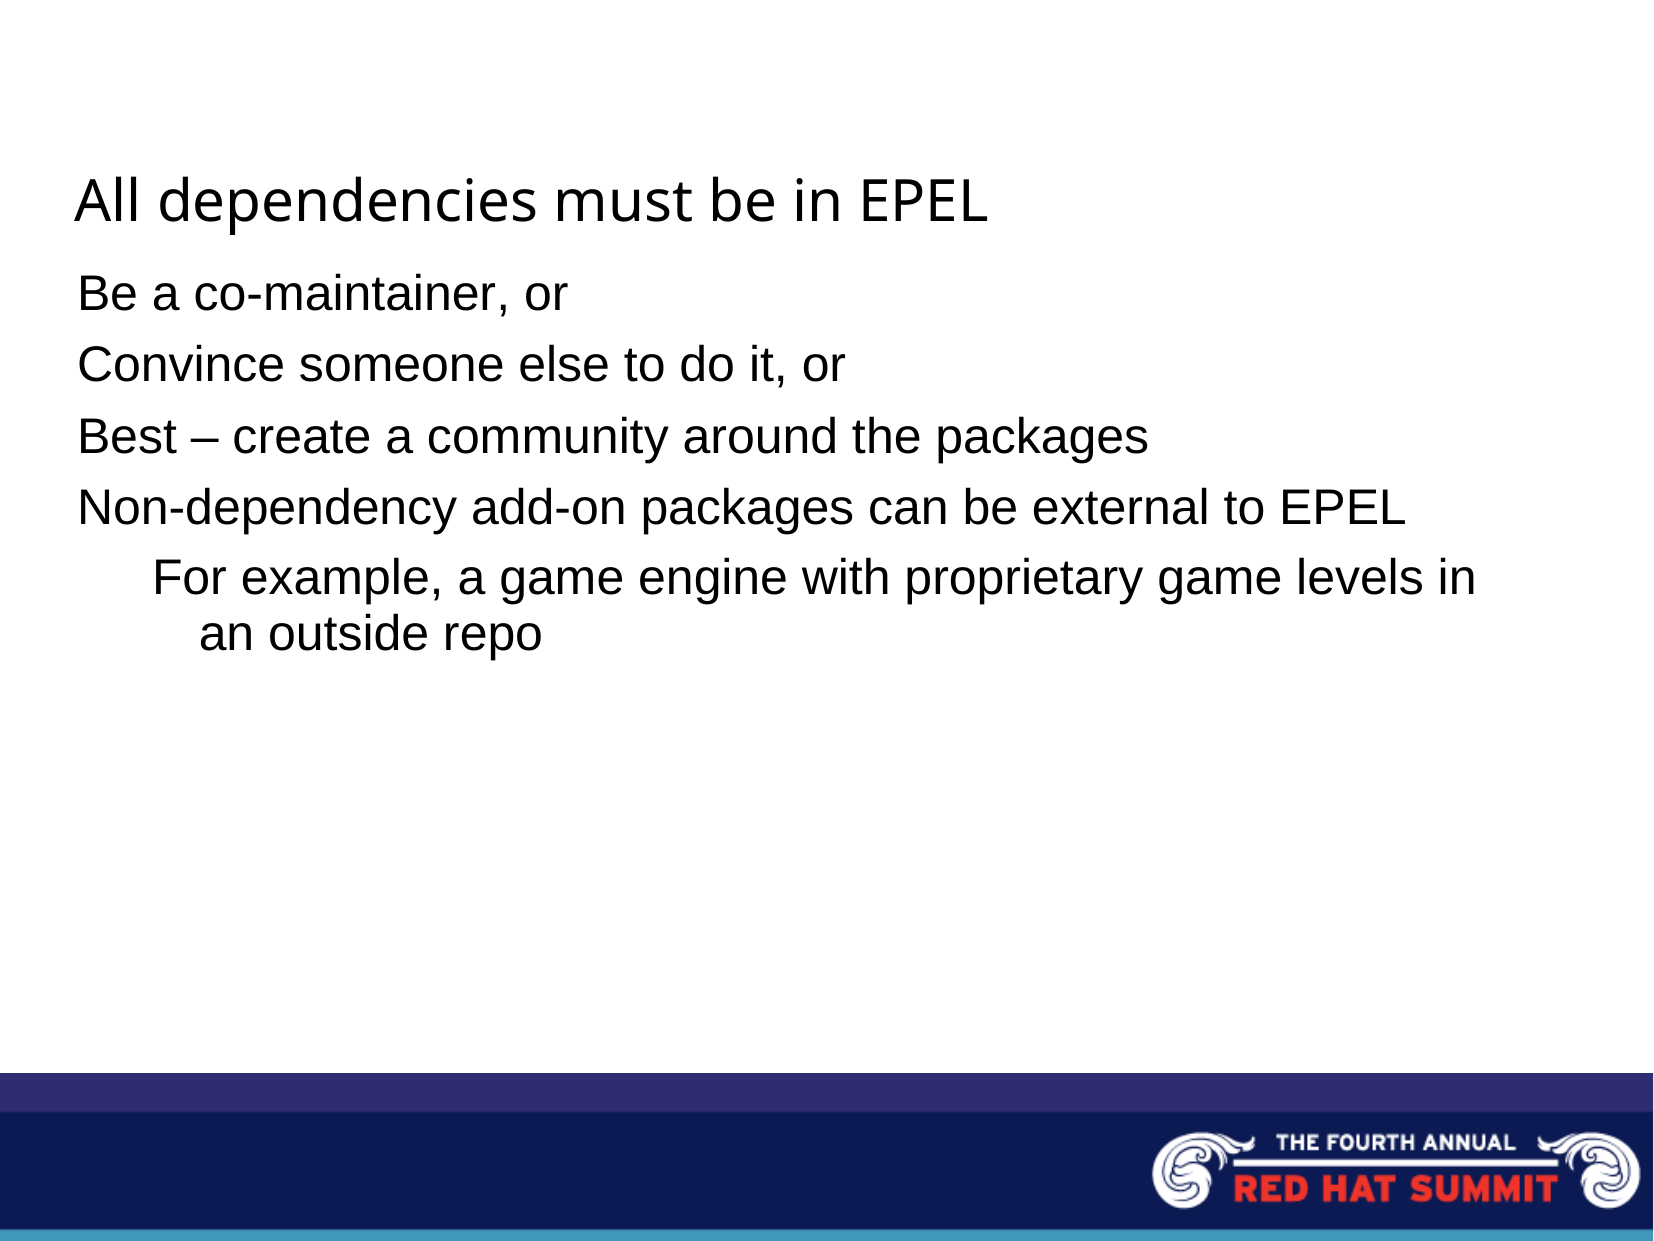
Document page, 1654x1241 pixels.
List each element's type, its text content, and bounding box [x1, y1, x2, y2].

picture [0, 1073, 1654, 1241]
title All dependencies must be in EPEL [74, 140, 1506, 259]
list Be a co-maintainer, or Convince someone else to do it, or Best – create a community around the packages Non-dependency add-on packages can be external to EPEL For example, a game engine with proprietary game levels in an outside repo [77, 264, 1500, 1174]
